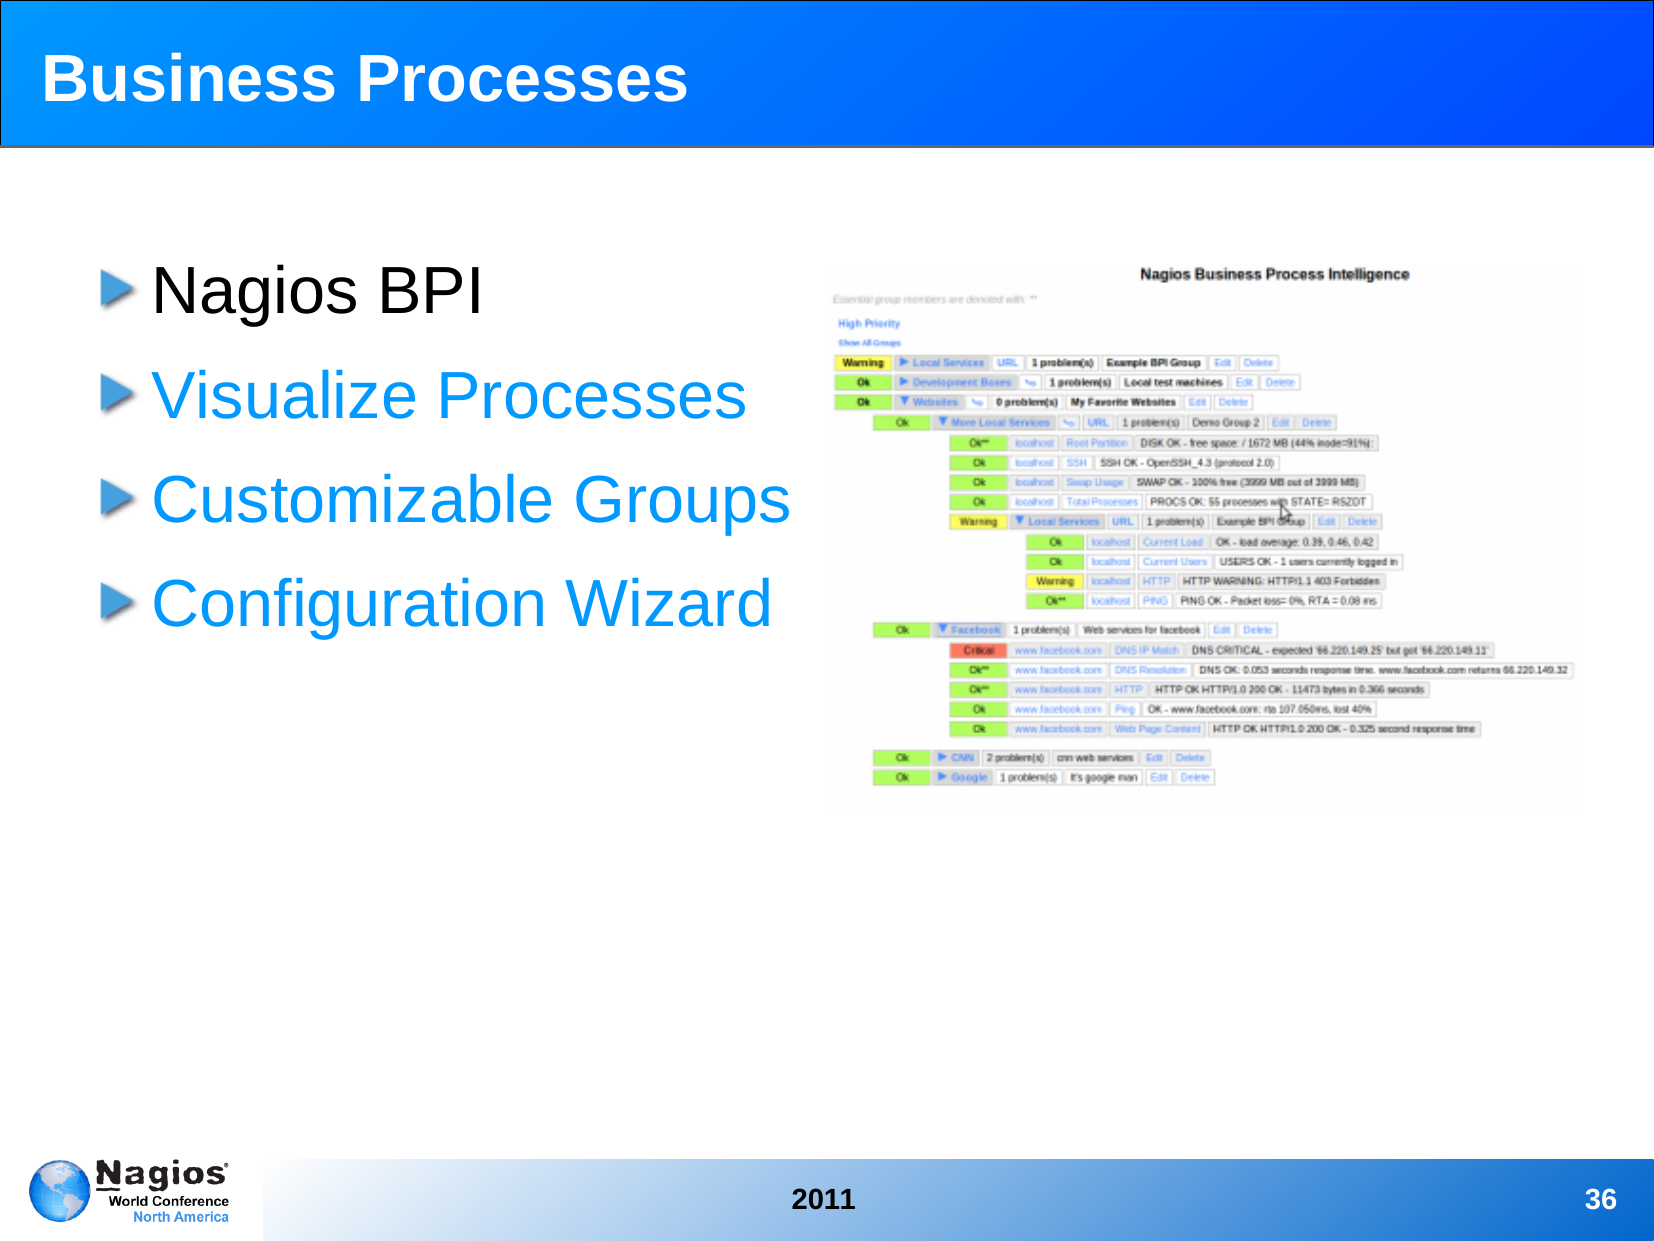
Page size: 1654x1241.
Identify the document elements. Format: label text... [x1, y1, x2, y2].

picture [29, 1159, 229, 1235]
picture [828, 264, 1579, 809]
title Business Processes [41, 36, 1248, 120]
list Nagios BPI Visualize Processes Customizable Groups Configuration Wizard [80, 253, 1569, 1058]
